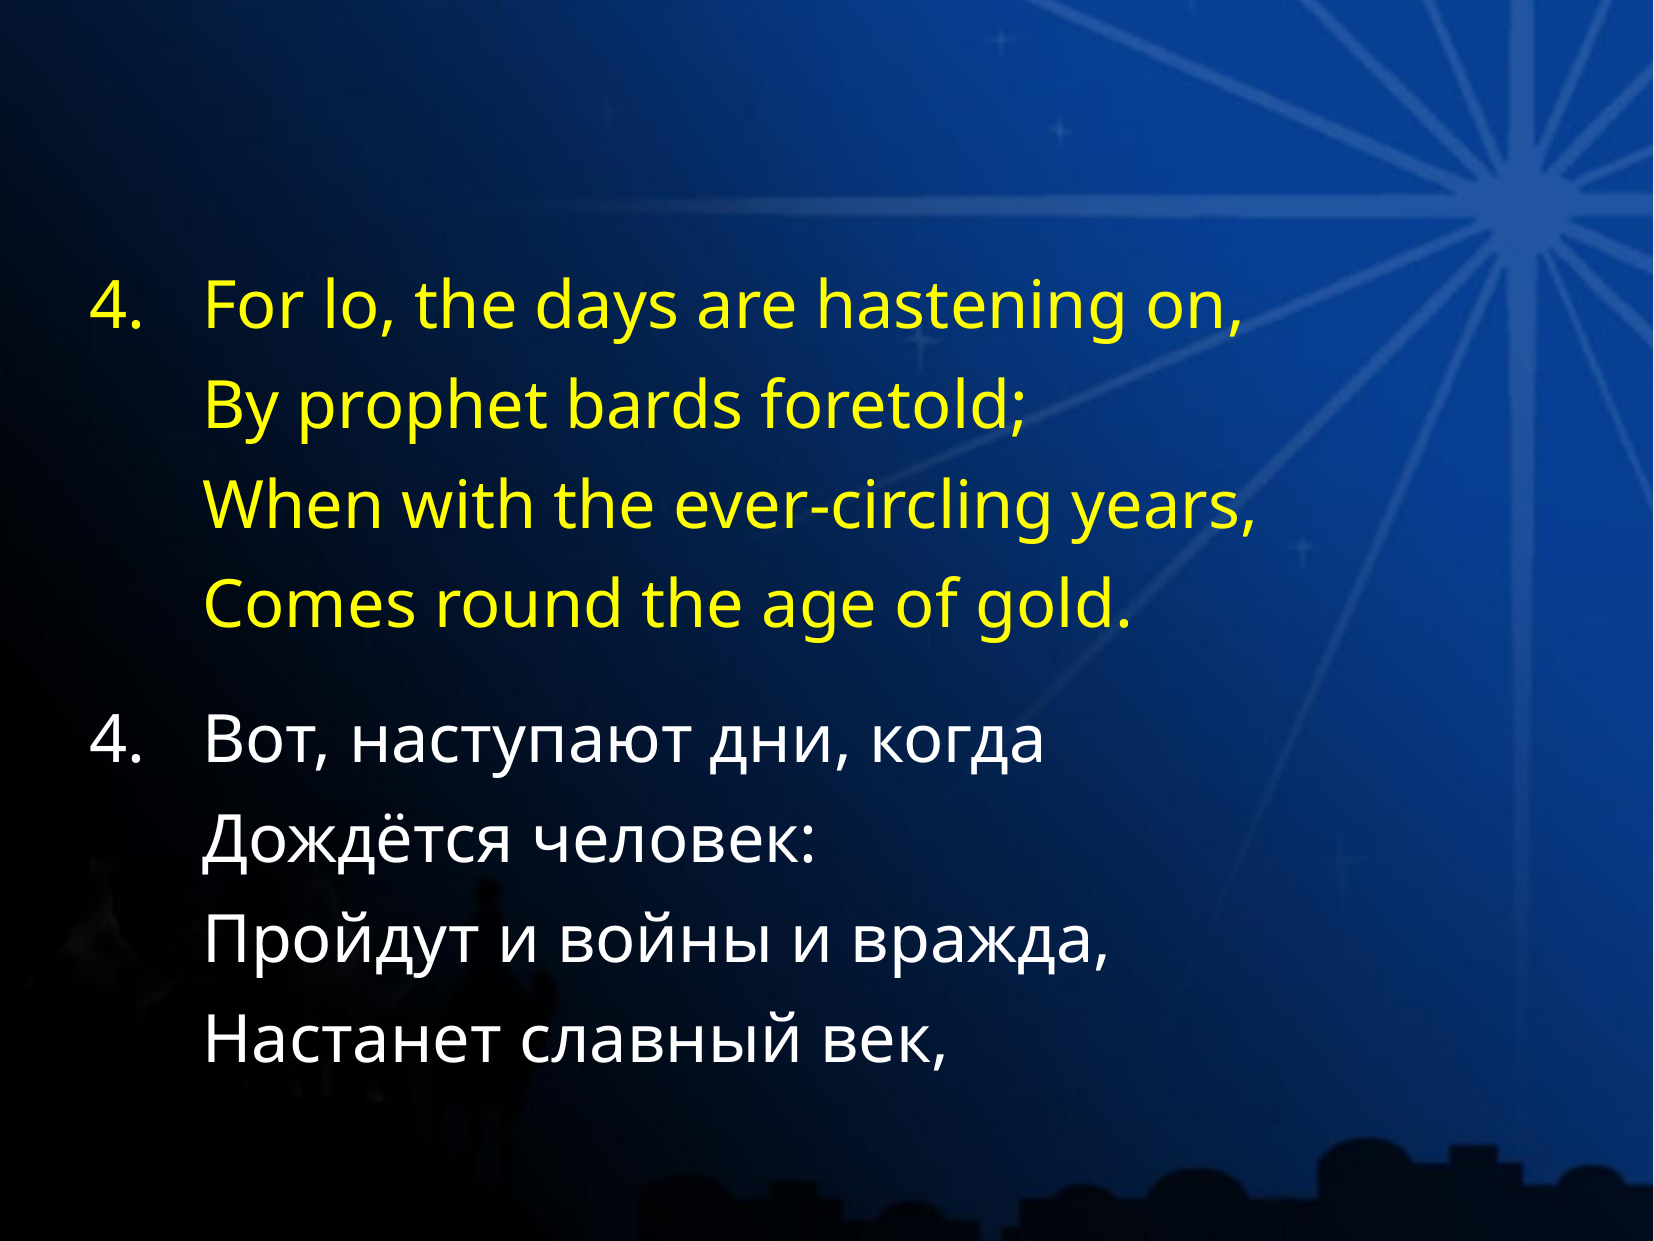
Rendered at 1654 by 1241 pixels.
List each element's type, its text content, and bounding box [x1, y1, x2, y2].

picture [0, 0, 1654, 1241]
text_box 4. For lo, the days are hastening on, By prophet bards foretold; When with the ever-circling years, Comes round the age of gold. [75, 150, 1576, 638]
text_box 4. Вот, наступают дни, когда Дождётся человек: Пройдут и войны и вражда, Настанет славный век, [75, 675, 1576, 1163]
